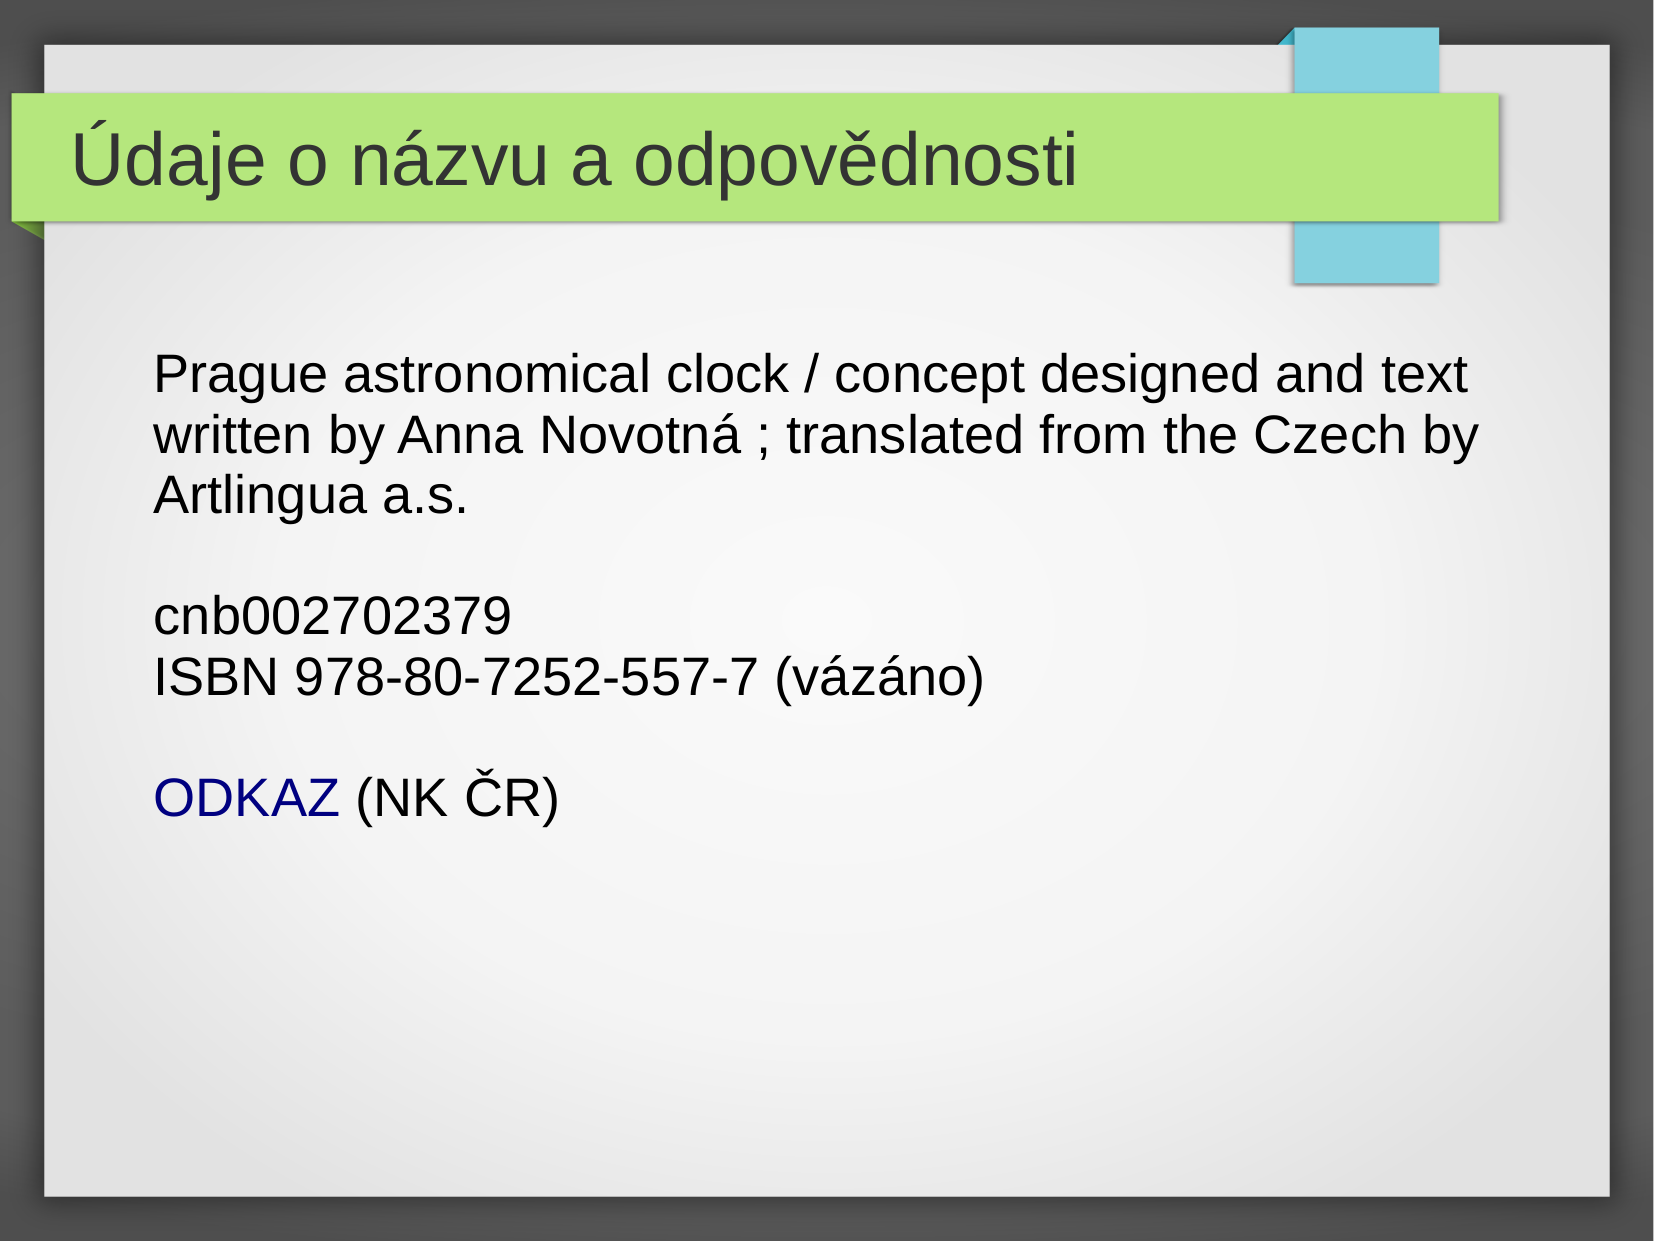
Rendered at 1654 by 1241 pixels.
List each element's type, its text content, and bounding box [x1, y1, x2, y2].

title Údaje o názvu a odpovědnosti [70, 106, 1229, 213]
list Prague astronomical clock / concept designed and text written by Anna Novotná ; translated from the Czech by Artlingua a.s. cnb002702379 ISBN 978-80-7252-557-7 (vázáno) ODKAZ (NK ČR) [82, 343, 1538, 1063]
picture [0, 0, 1654, 1241]
